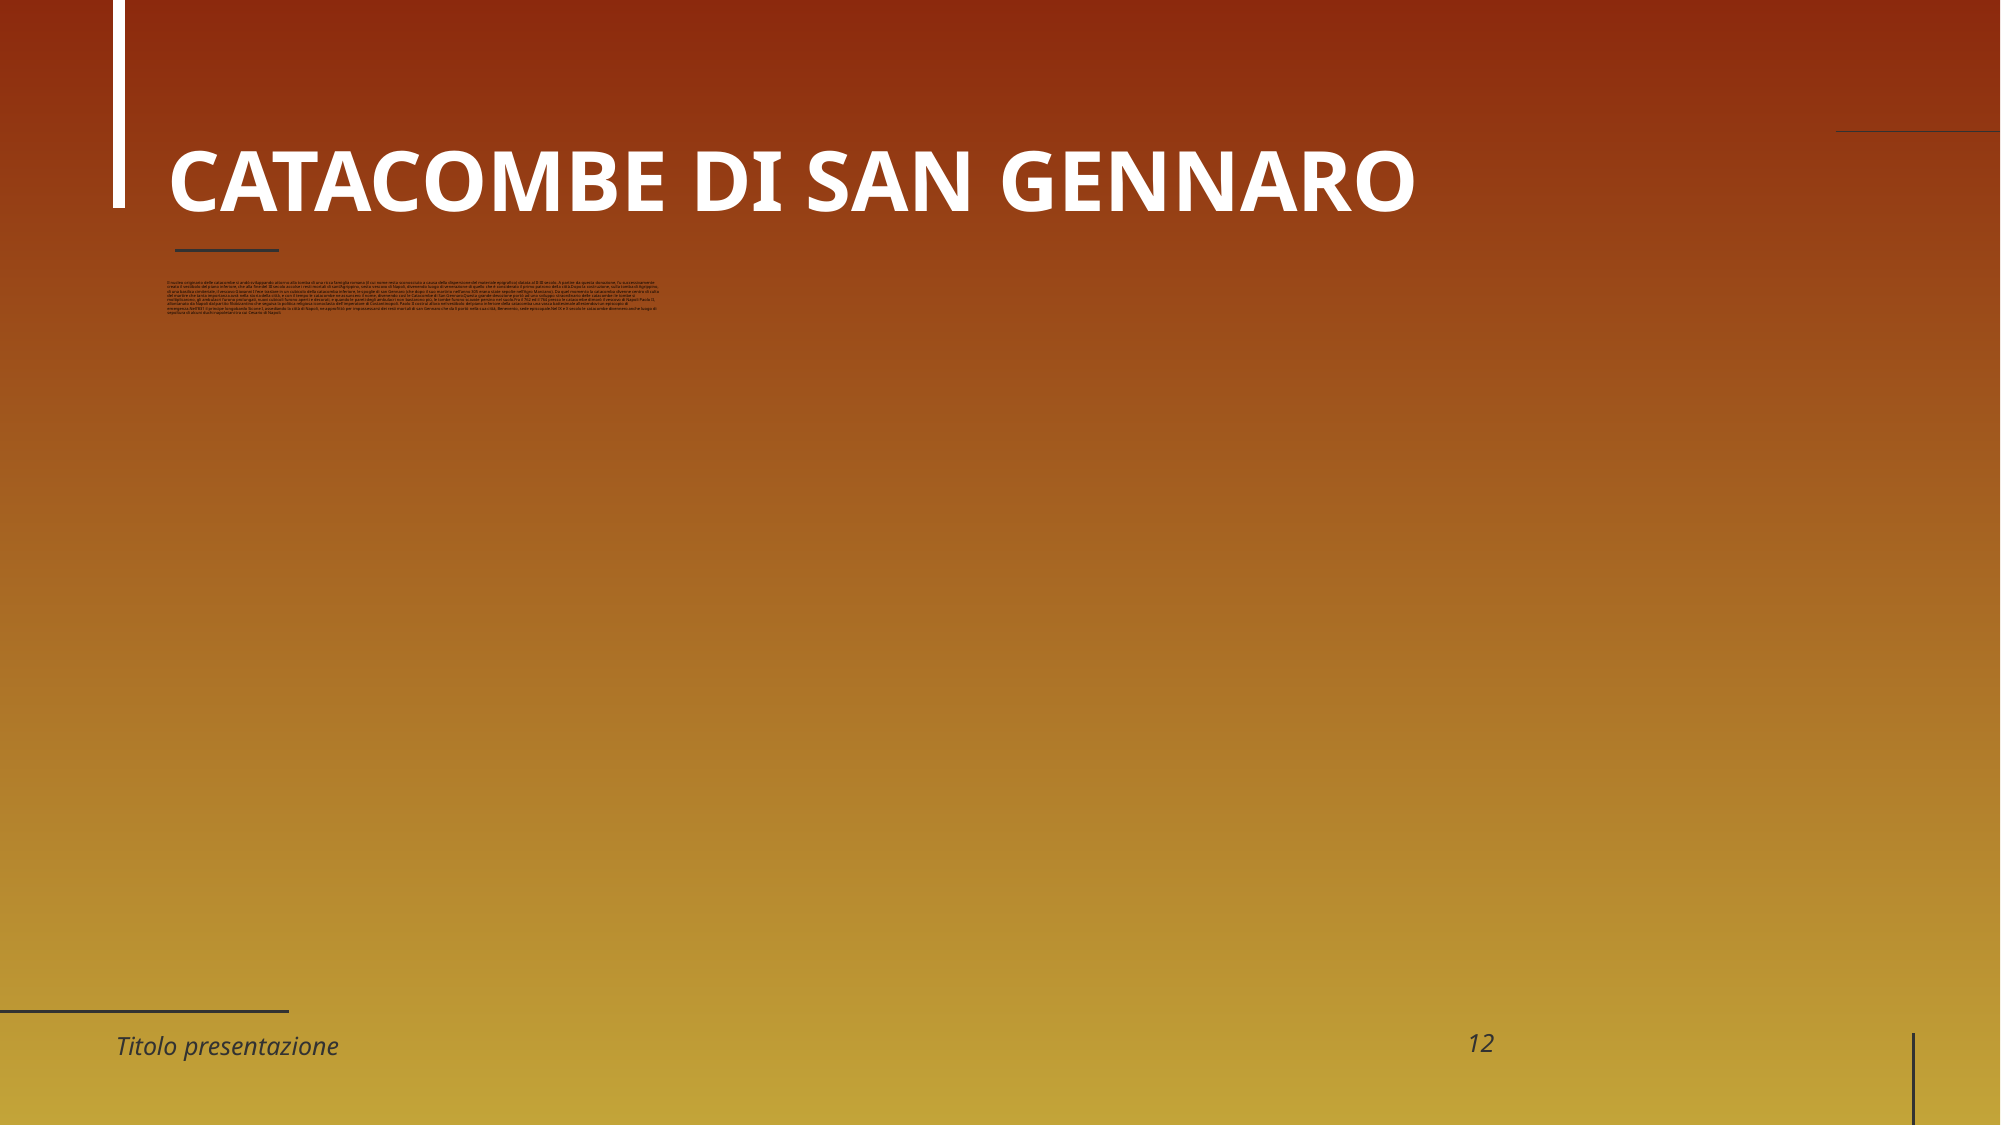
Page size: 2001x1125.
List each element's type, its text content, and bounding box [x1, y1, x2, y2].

list Il nucleo originario delle catacombe si andò sviluppando attorno alla tomba di una ricca famiglia romana (il cui nome resta sconosciuto a causa della dispersione del materiale epigrafico) datata al II-III secolo. A partire da questa donazione, fu successivamente creato il vestibolo del piano inferiore, che alla fine del III secolo accolse i resti mortali di sant'Agrippino, sesto vescovo di Napoli, divenendo luogo di venerazione di quello che è considerato il primo patrono della città.Dopo la costruzione, sulla tomba di Agrippino, di una basilica cimiteriale, il vescovo Giovanni I fece traslare in un cubicolo della catacomba inferiore, le spoglie di san Gennaro (che dopo il suo martirio nell'anno 305 erano state sepolte nell'Agro Marciano). Da quel momento la catacomba divenne centro di culto del martire che tanta importanza avrà nella storia della città, e con il tempo le catacombe ne assunsero il nome, divenendo così le Catacombe di San Gennaro.Questa grande devozione portò ad uno sviluppo straordinario delle catacombe: le tombe si moltiplicarono, gli ambulacri furono prolungati, nuovi cubicoli furono aperti e decorati, e quando le pareti degli ambulacri non bastarono più, le tombe furono scavate persino nel suolo.Fra il 762 ed il 764 presso le catacombe dimorò il vescovo di Napoli Paolo II, allontanato da Napoli dal partito filobizantino che seguiva la politica religiosa iconoclasta dell'imperatore di Costantinopoli. Paolo II costruì allora nel vestibolo del piano inferiore della catacomba una vasca battesimale allestendovi un episcopio di emergenza.Nell'831 il principe longobardo Sicone I, assediando la città di Napoli, ne approfittò per impossessarsi dei resti mortali di san Gennaro che da lì portò nella sua città, Benevento, sede episcopale.Nel IX e X secolo le catacombe divennero anche luogo di sepoltura di alcuni duchi napoletani tra cui Cesario di Napoli. [126, 311, 1763, 1075]
text_box ‹N› [1451, 1015, 1902, 1075]
text_box Titolo presentazione [100, 1015, 636, 1075]
title CATACOMBE DI SAN GENNARO [152, 75, 1789, 293]
